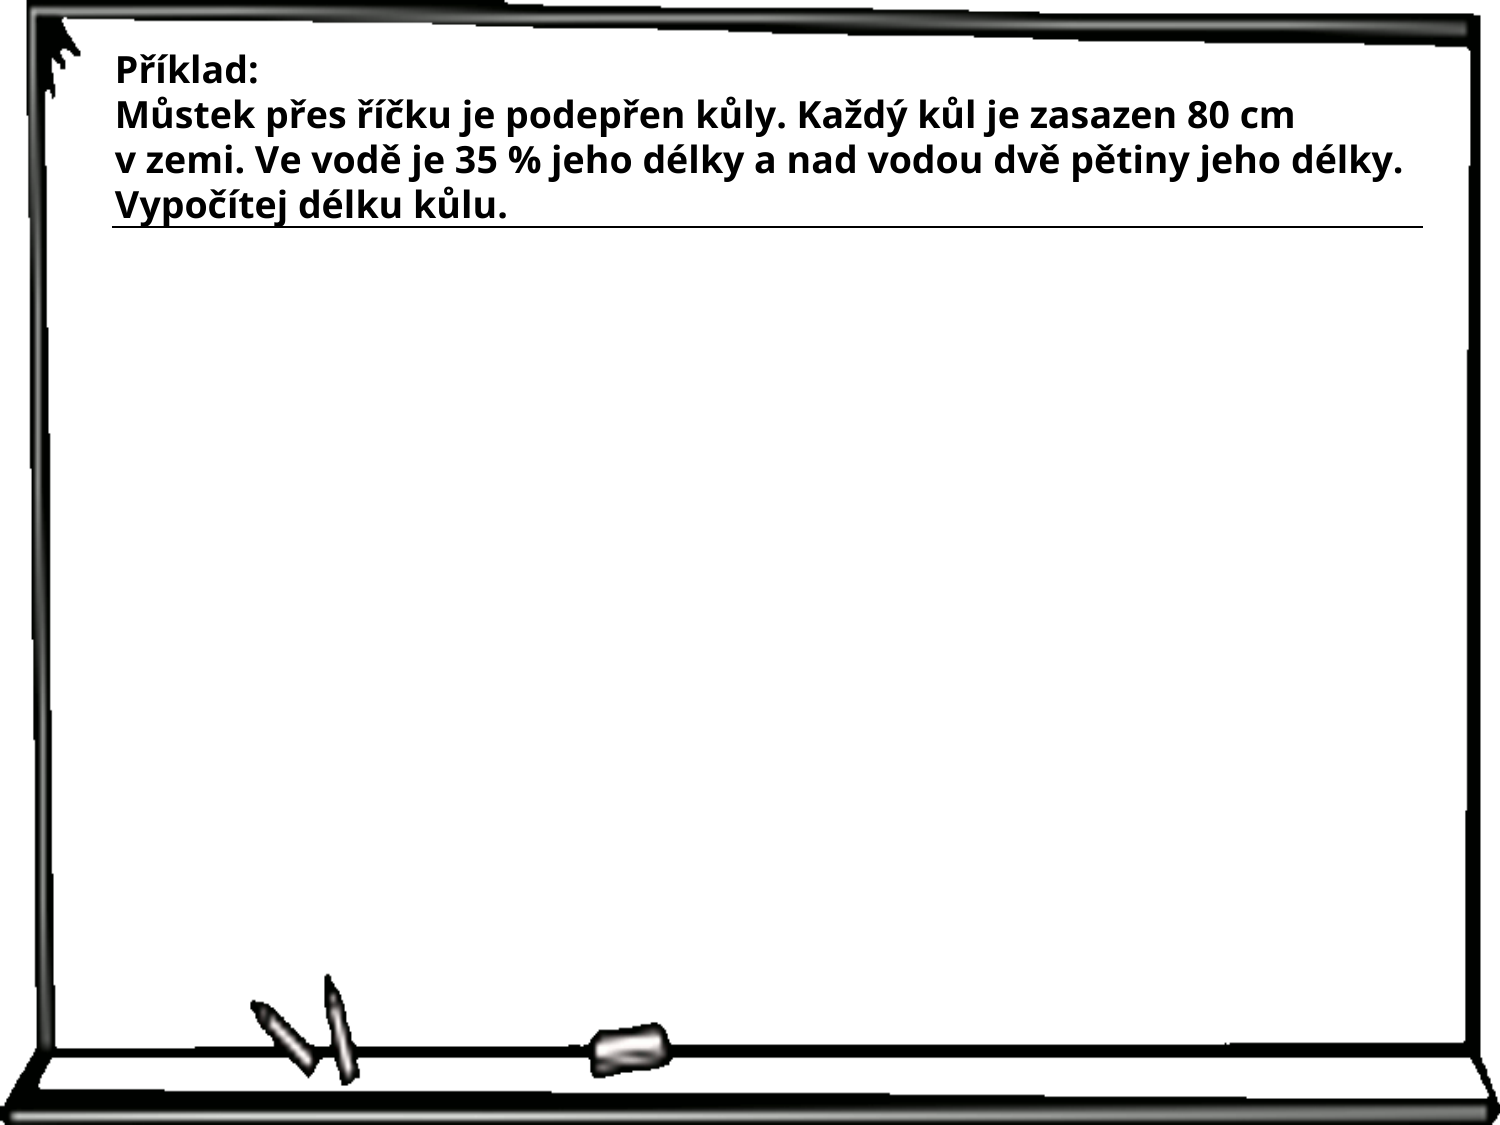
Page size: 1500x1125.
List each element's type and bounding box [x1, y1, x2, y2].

picture [0, 0, 1500, 1125]
text_box [100, 82, 1436, 190]
